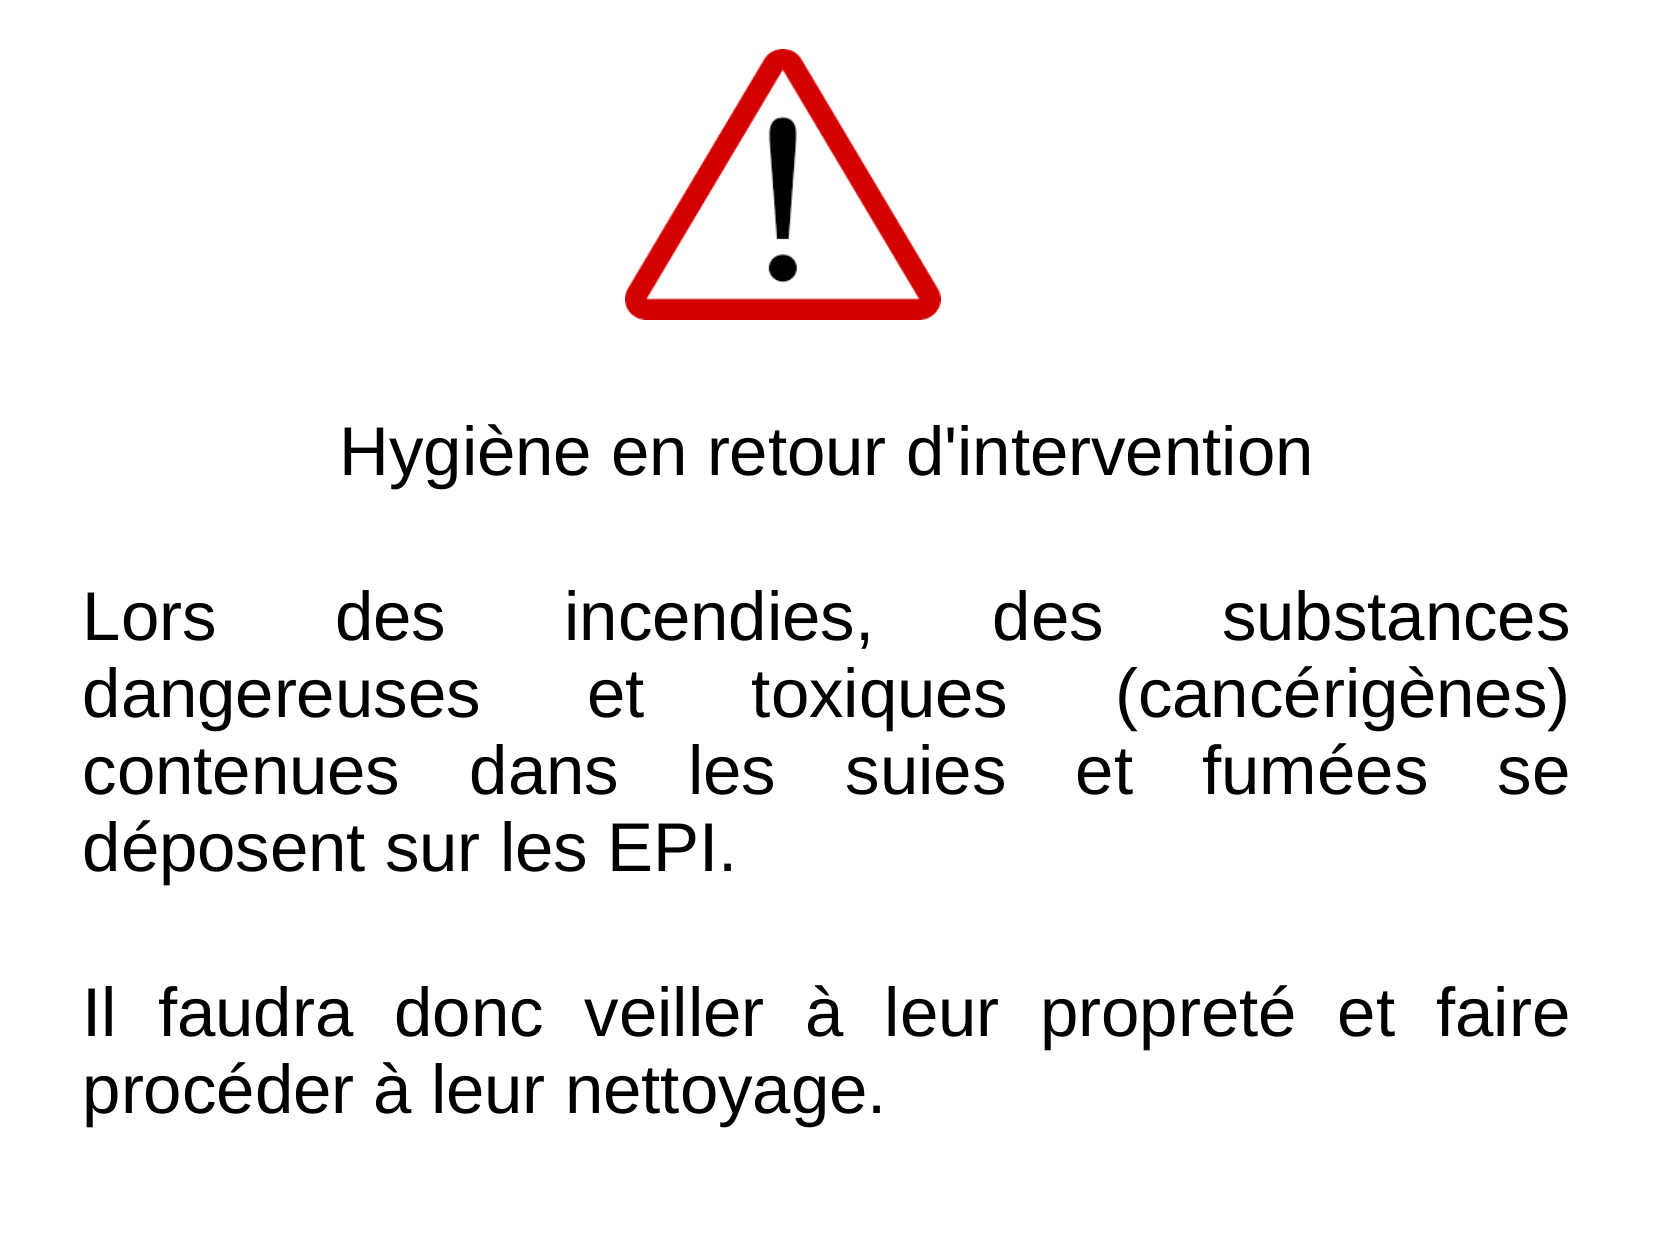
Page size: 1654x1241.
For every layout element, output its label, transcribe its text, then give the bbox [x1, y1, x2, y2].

picture [625, 49, 941, 321]
list Hygiène en retour d'intervention Lors des incendies, des substances dangereuses et toxiques (cancérigènes) contenues dans les suies et fumées se déposent sur les EPI. Il faudra donc veiller à leur propreté et faire procéder à leur nettoyage. [82, 413, 1571, 1133]
